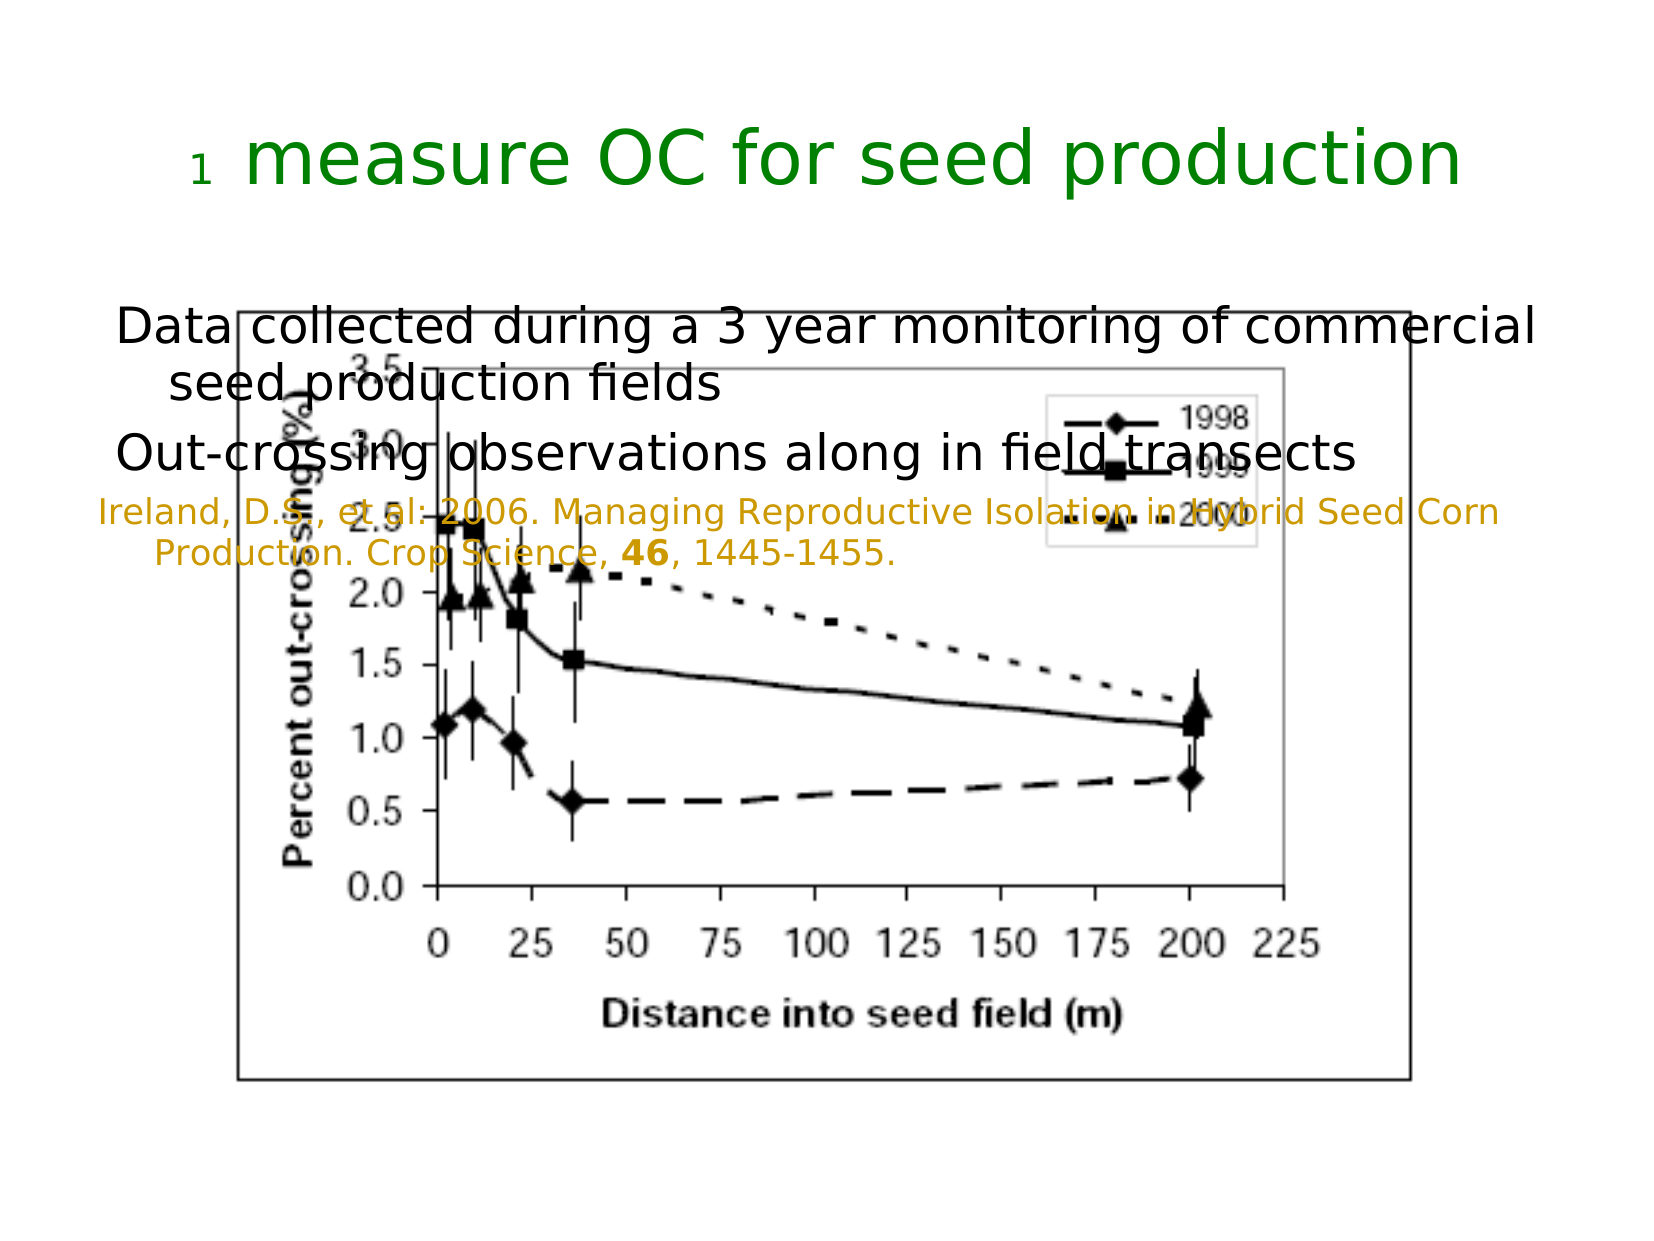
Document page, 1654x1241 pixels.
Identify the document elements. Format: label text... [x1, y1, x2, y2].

title 1 measure OC for seed production [82, 49, 1571, 257]
picture [809, 290, 1572, 1109]
list Data collected during a 3 year monitoring of commercial seed production fields Out-crossing observations along in field transects Ireland, D.S., et al: 2006. Managing Reproductive Isolation in Hybrid Seed Corn Production. Crop Science, 46, 1445-1455. [82, 290, 809, 1125]
picture [809, 319, 817, 327]
